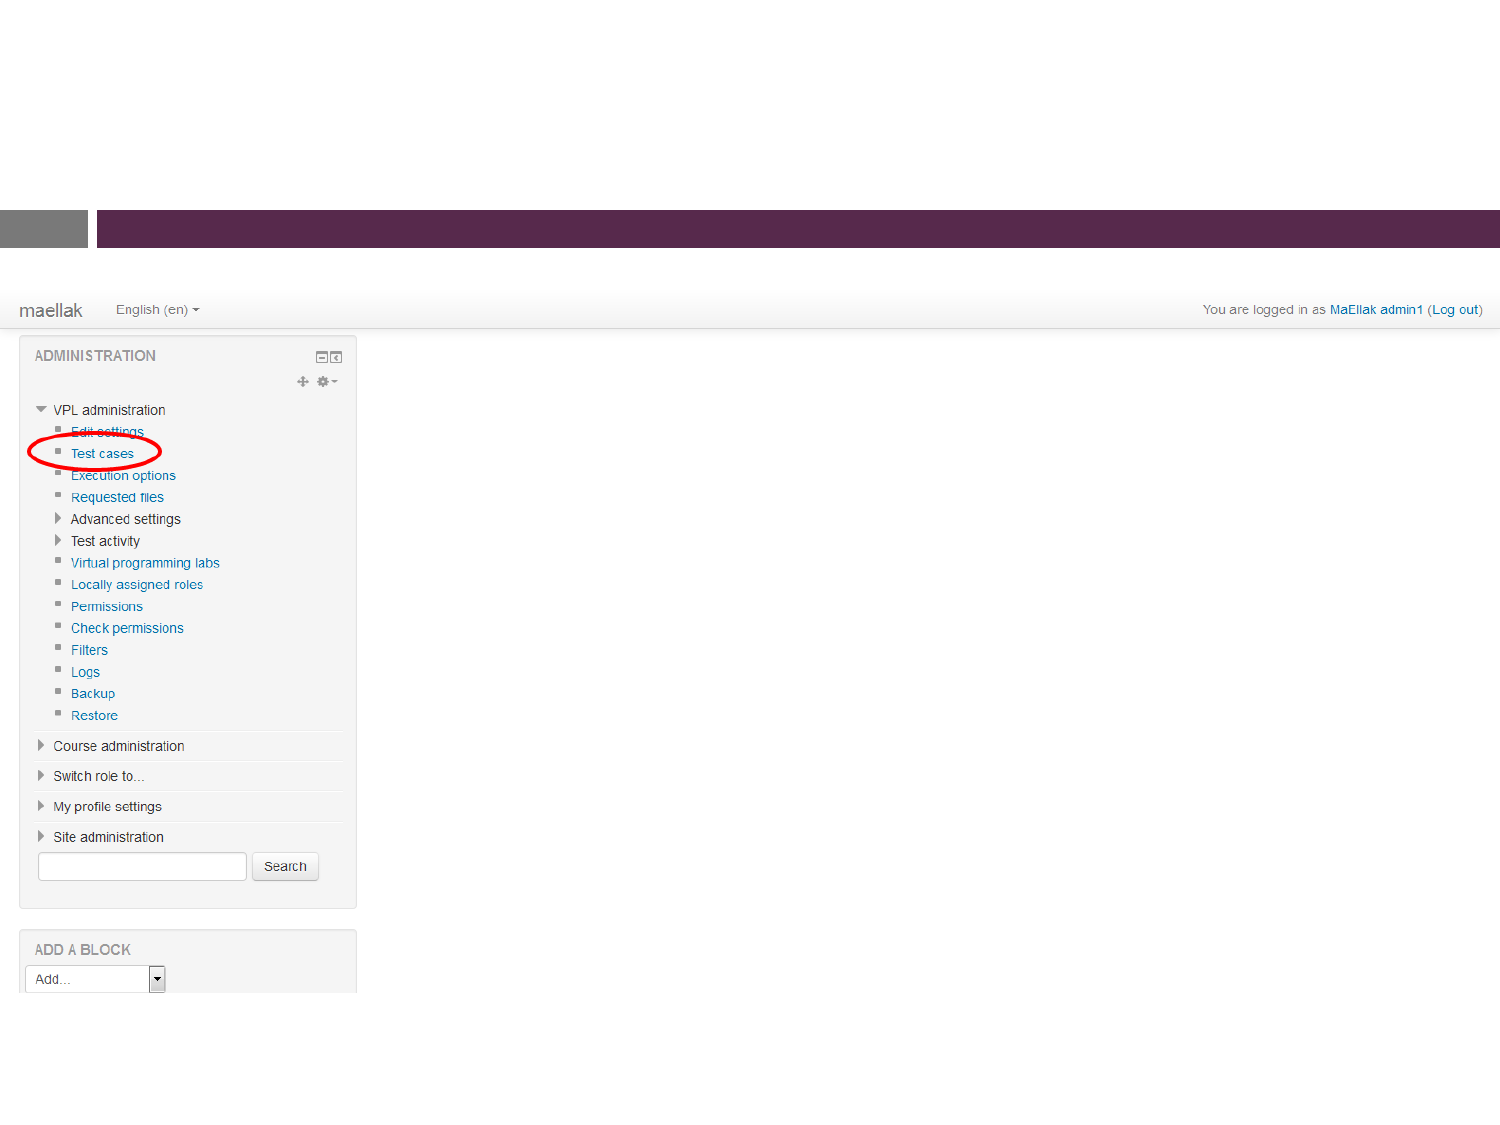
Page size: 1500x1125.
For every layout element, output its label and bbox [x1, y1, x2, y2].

picture [0, 290, 1500, 994]
